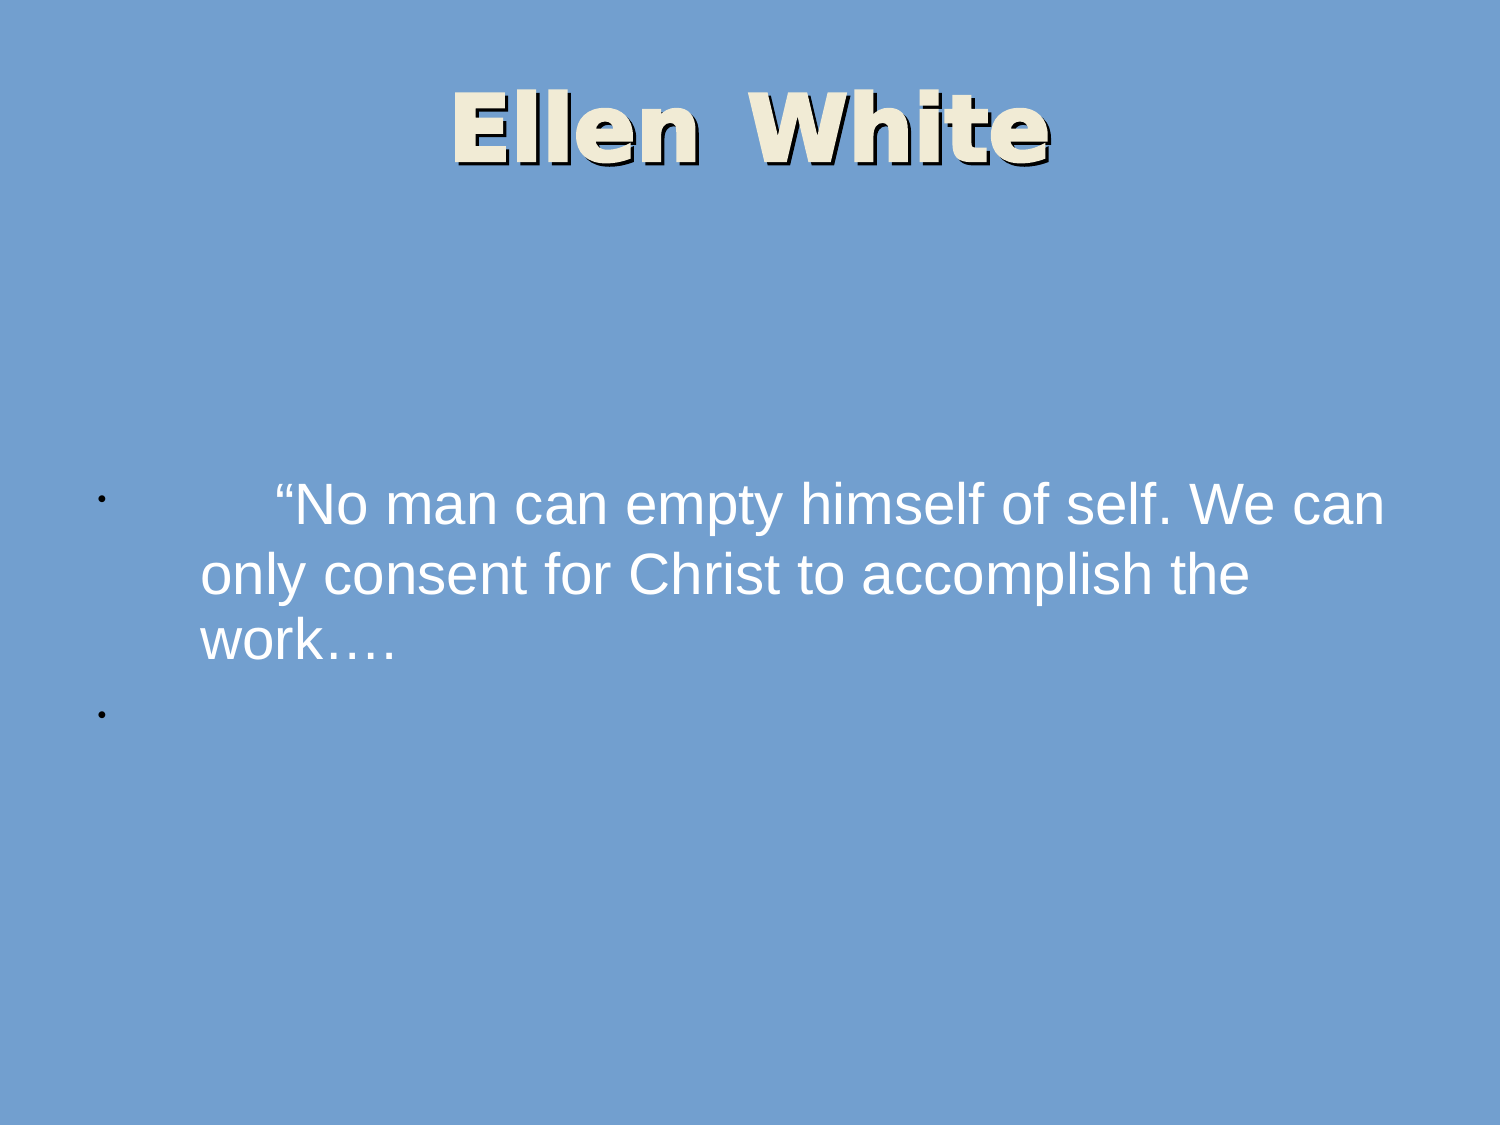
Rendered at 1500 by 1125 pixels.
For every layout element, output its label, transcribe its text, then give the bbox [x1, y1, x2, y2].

title Ellen White [75, 44, 1426, 233]
list “No man can empty himself of self. We can only consent for Christ to accomplish the work…. [75, 462, 1426, 1125]
